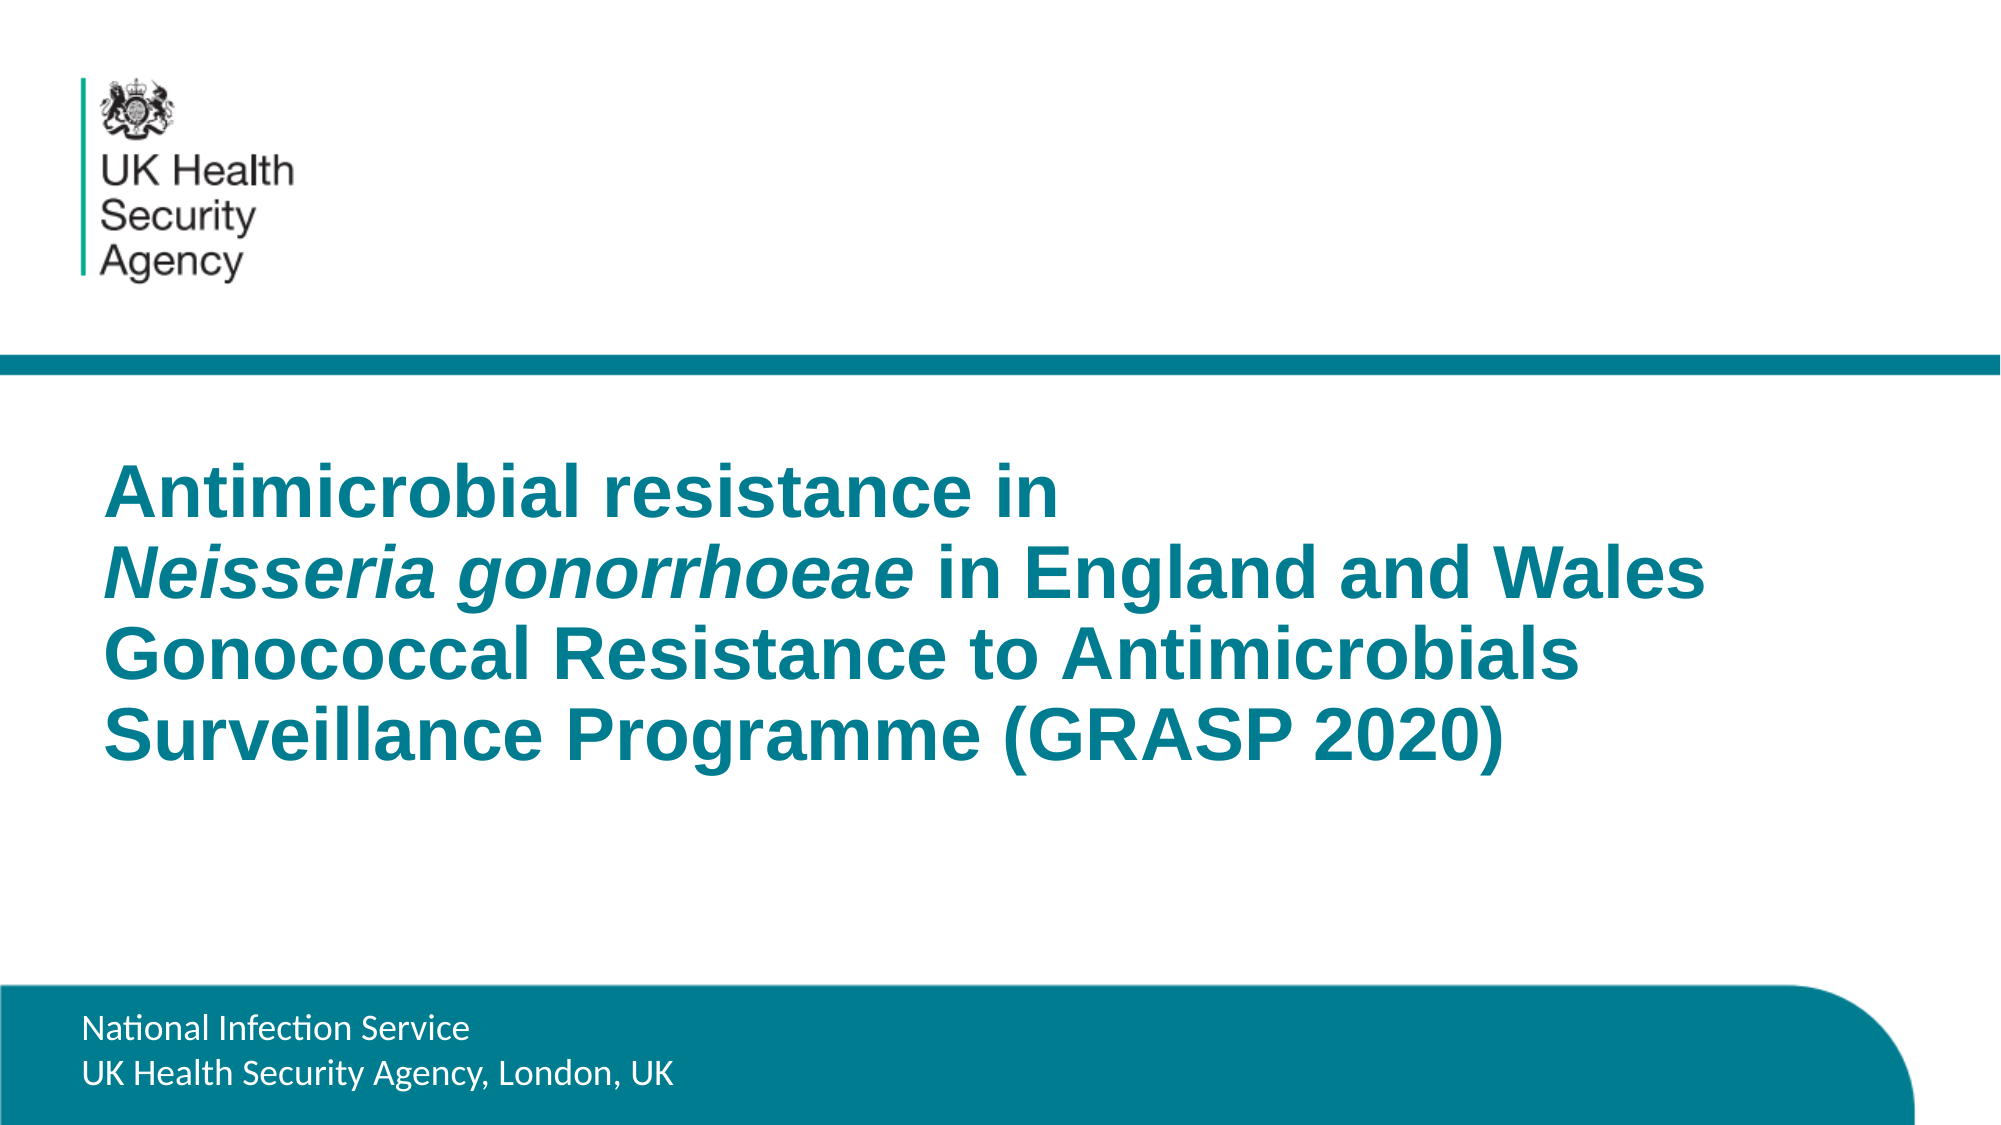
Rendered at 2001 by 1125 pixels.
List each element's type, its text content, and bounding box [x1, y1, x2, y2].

text_box ​National Infection Service​ UK Health Security Agency, London, UK [66, 996, 1066, 1101]
title Antimicrobial resistance in Neisseria gonorrhoeae in England and Wales Gonococcal Resistance to Antimicrobials Surveillance Programme (GRASP 2020) ​ [88, 445, 1808, 907]
